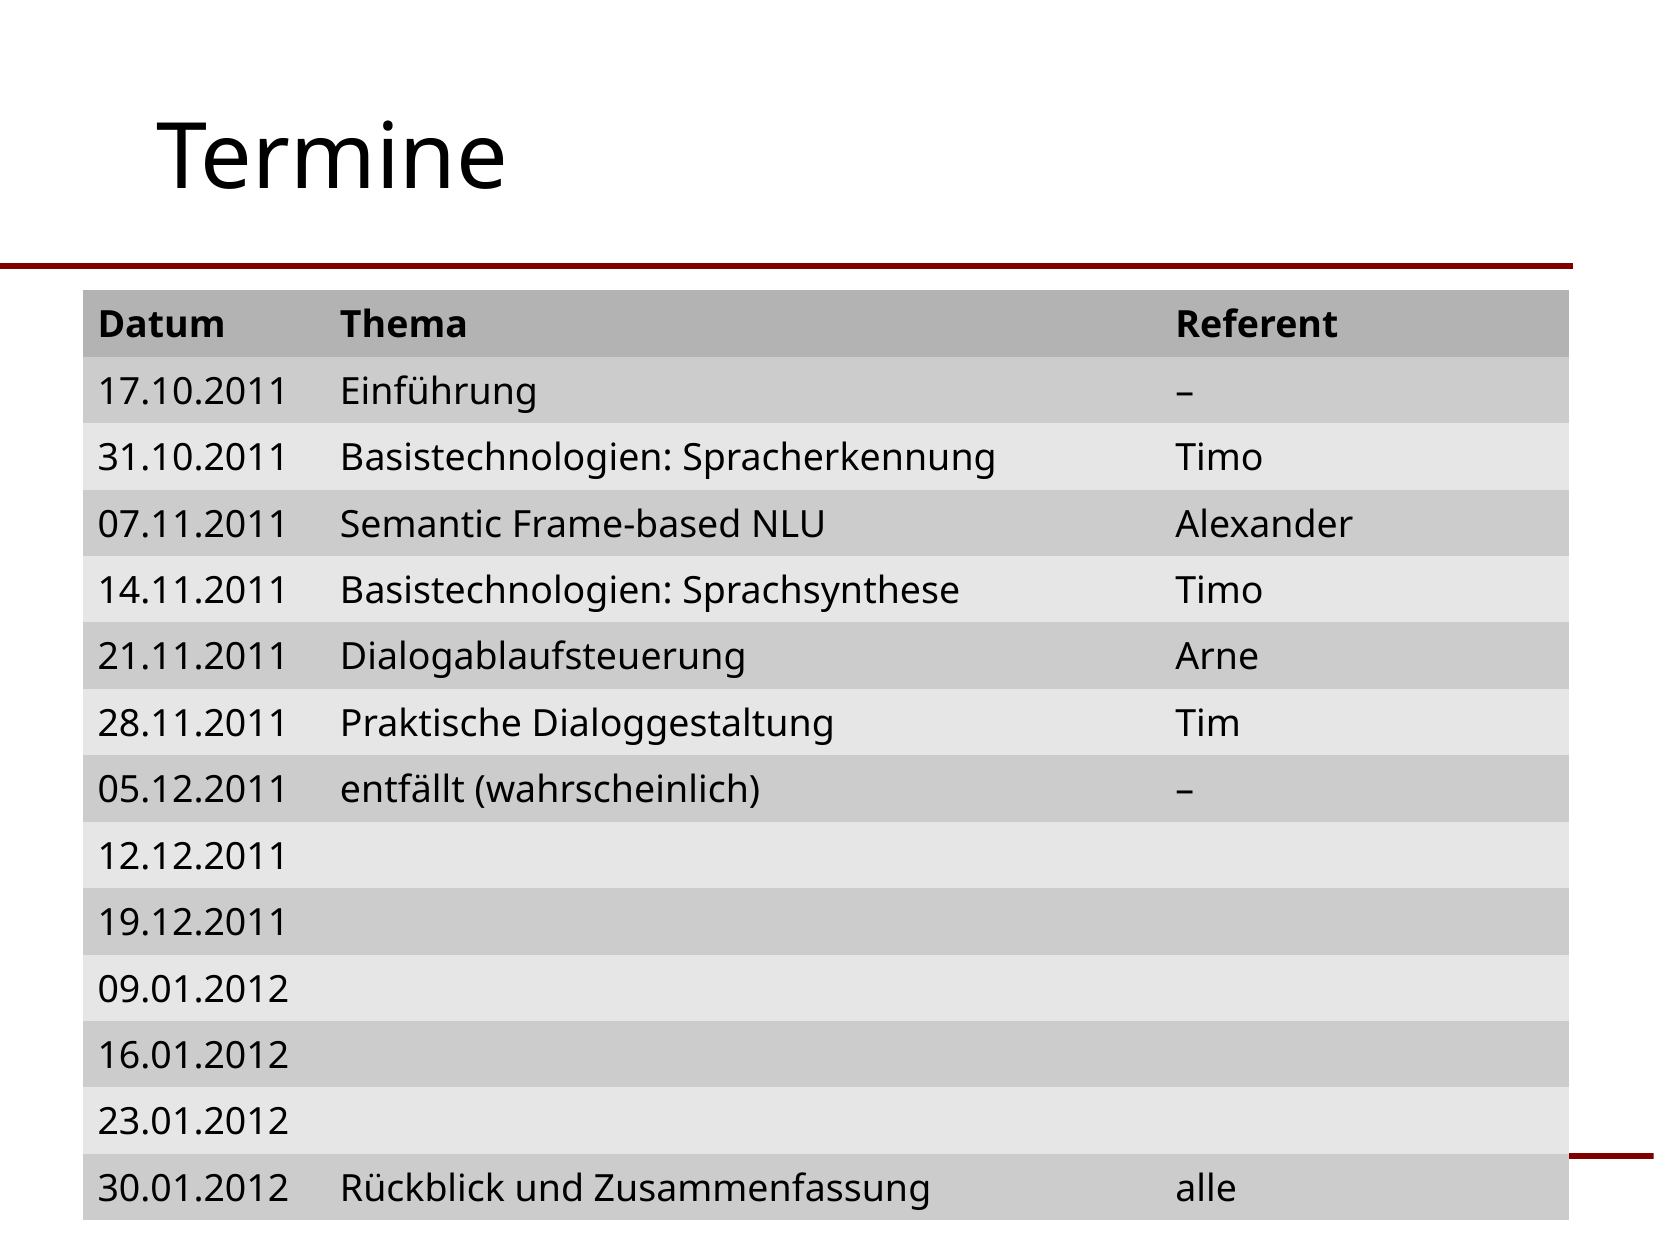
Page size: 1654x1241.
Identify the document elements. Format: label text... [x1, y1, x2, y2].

table_header Thema [325, 290, 1161, 357]
table_cell 12.12.2011 [83, 822, 325, 888]
table_cell 14.11.2011 [83, 556, 325, 622]
table_cell [325, 888, 1161, 955]
table_cell Rückblick und Zusammenfassung [325, 1154, 1161, 1220]
table_cell [325, 822, 1161, 888]
table_cell Dialogablaufsteuerung [325, 622, 1161, 689]
table_cell [325, 955, 1161, 1021]
table_cell 30.01.2012 [83, 1154, 325, 1220]
table_cell Alexander [1161, 490, 1569, 556]
table_cell [325, 1087, 1161, 1154]
table_cell Einführung [325, 357, 1161, 423]
table_cell Basistechnologien: Sprachsynthese [325, 556, 1161, 622]
title Termine [82, 49, 1571, 257]
table_cell [1161, 1087, 1569, 1154]
table_cell 28.11.2011 [83, 689, 325, 755]
table_cell Praktische Dialoggestaltung [325, 689, 1161, 755]
table_cell 05.12.2011 [83, 755, 325, 822]
table_cell Basistechnologien: Spracherkennung [325, 423, 1161, 490]
table_header Datum [83, 290, 325, 357]
table_cell 19.12.2011 [83, 888, 325, 955]
table_cell 17.10.2011 [83, 357, 325, 423]
table_cell 31.10.2011 [83, 423, 325, 490]
table_cell Timo [1161, 423, 1569, 490]
table_cell [1161, 1021, 1569, 1087]
table_cell 21.11.2011 [83, 622, 325, 689]
table_cell – [1161, 755, 1569, 822]
table_cell Semantic Frame-based NLU [325, 490, 1161, 556]
table_cell 23.01.2012 [83, 1087, 325, 1154]
table_cell Arne [1161, 622, 1569, 689]
table_cell [325, 1021, 1161, 1087]
table_cell Tim [1161, 689, 1569, 755]
table_cell [1161, 888, 1569, 955]
table_cell Timo [1161, 556, 1569, 622]
table_cell 09.01.2012 [83, 955, 325, 1021]
table_cell 07.11.2011 [83, 490, 325, 556]
table_cell entfällt (wahrscheinlich) [325, 755, 1161, 822]
table_cell [1161, 822, 1569, 888]
table_cell – [1161, 357, 1569, 423]
table_cell alle [1161, 1154, 1569, 1220]
table_cell [1161, 955, 1569, 1021]
table_cell 16.01.2012 [83, 1021, 325, 1087]
table_header Referent [1161, 290, 1569, 357]
